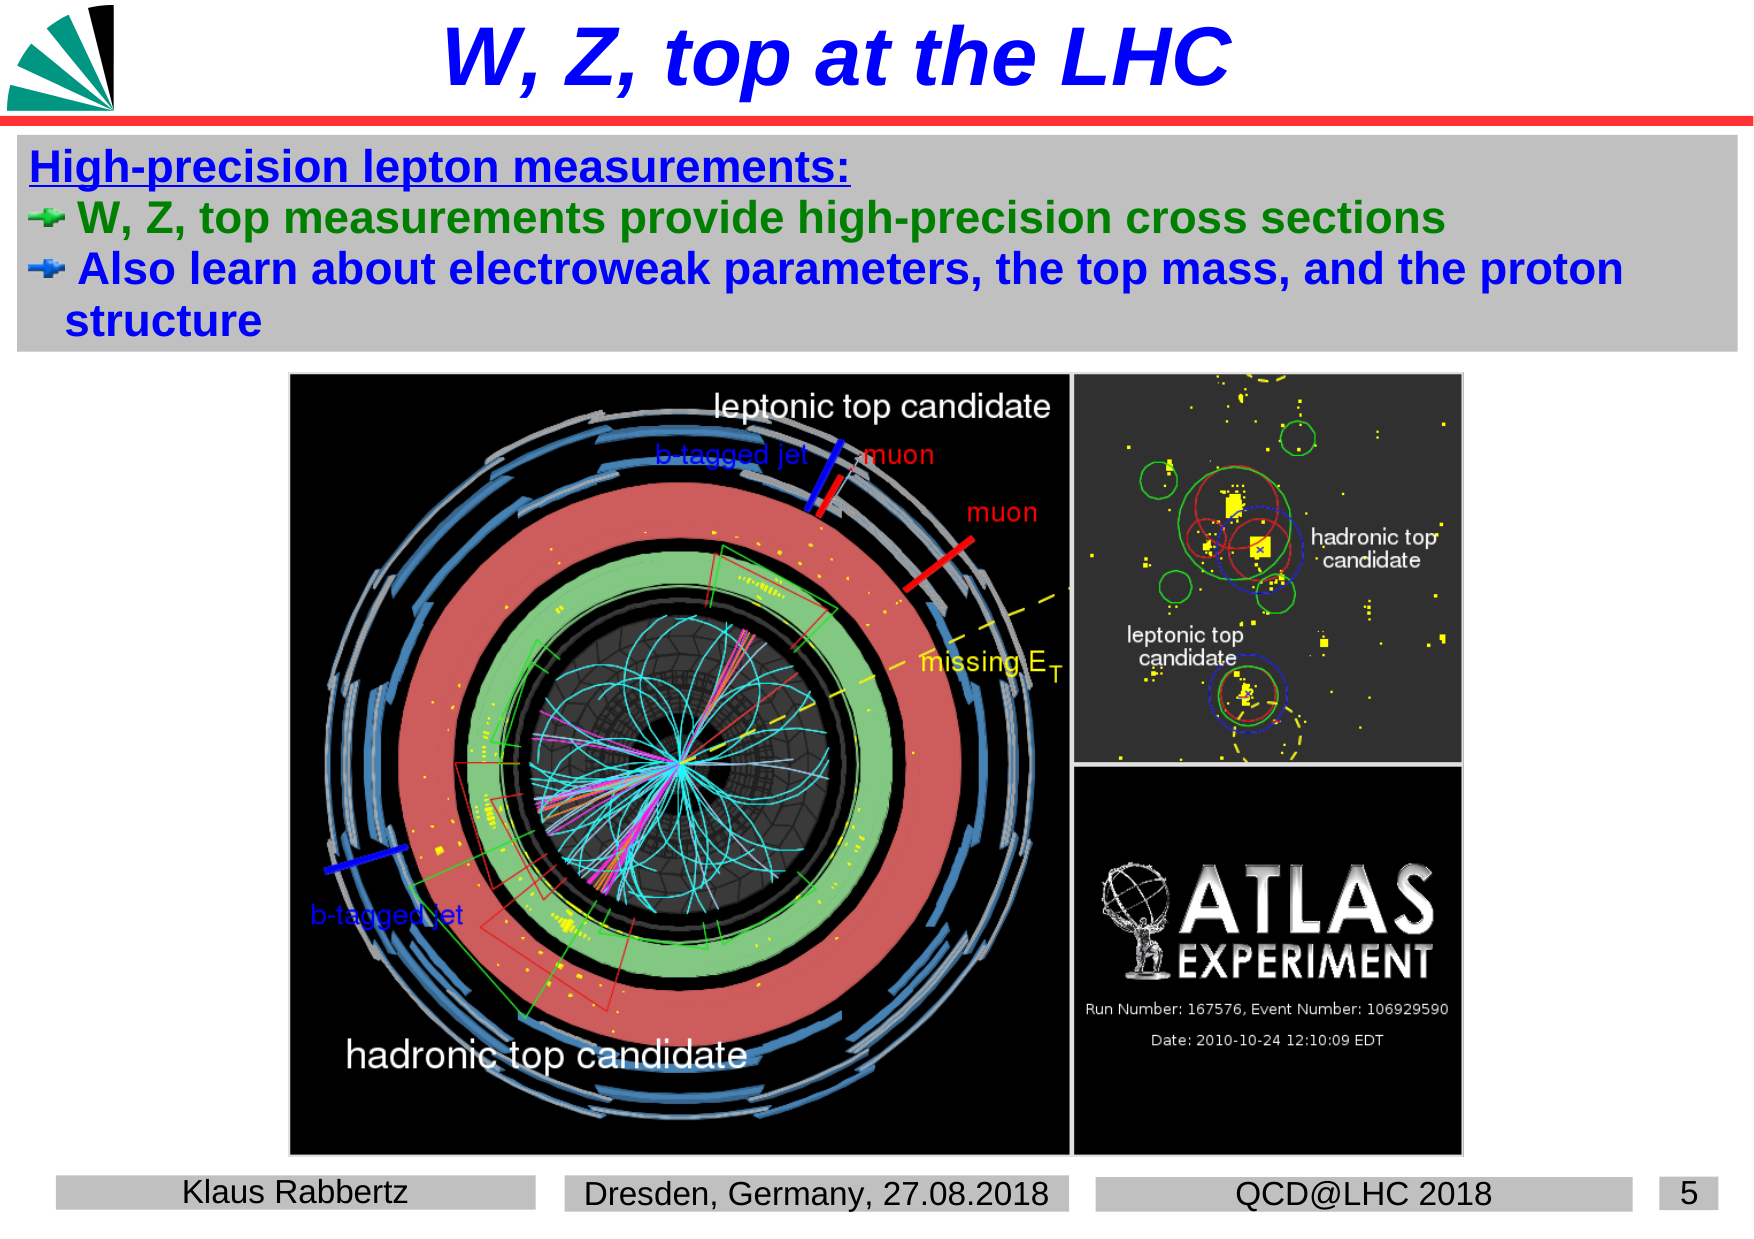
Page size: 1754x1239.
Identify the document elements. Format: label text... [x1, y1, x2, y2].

text_box High-precision lepton measurements: W, Z, top measurements provide high-precision cross sections Also learn about electroweak parameters, the top mass, and the proton structure [17, 134, 1738, 352]
picture [7, 5, 114, 112]
picture [288, 372, 1465, 1157]
title W, Z, top at the LHC [129, 0, 1545, 114]
